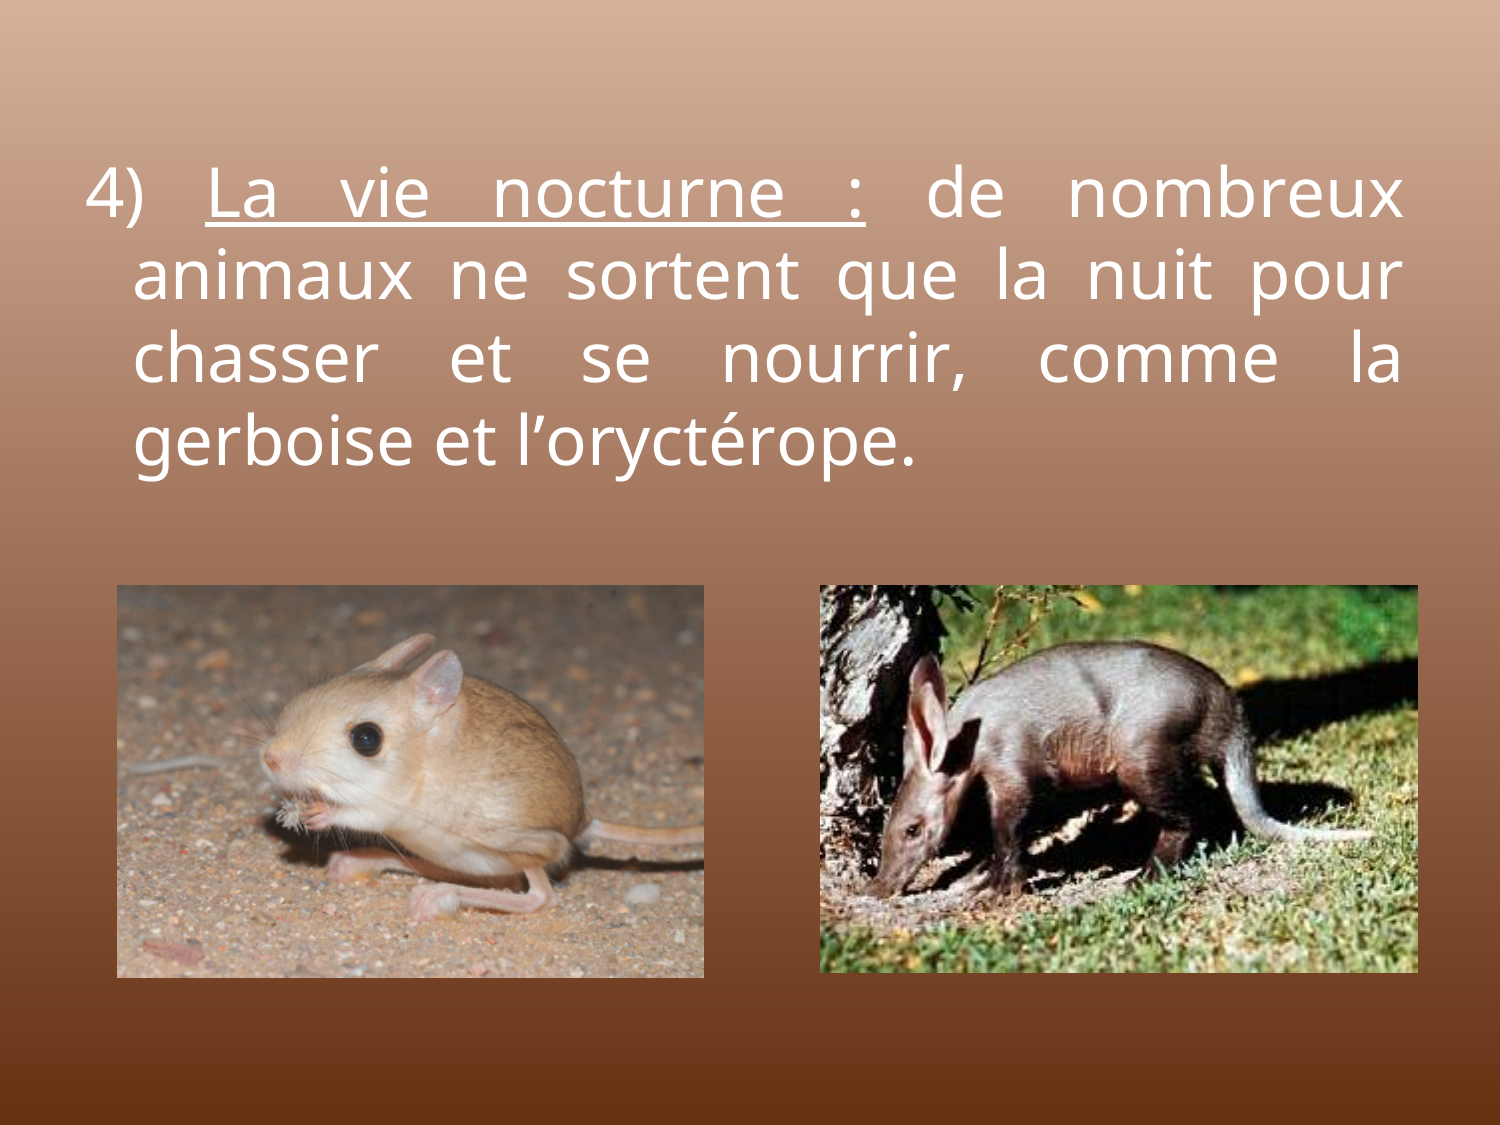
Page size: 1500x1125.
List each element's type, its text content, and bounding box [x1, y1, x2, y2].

picture [117, 585, 704, 978]
picture [820, 585, 1418, 973]
list 4) La vie nocturne : de nombreux animaux ne sortent que la nuit pour chasser et se nourrir, comme la gerboise et l’oryctérope. [70, 140, 1421, 493]
